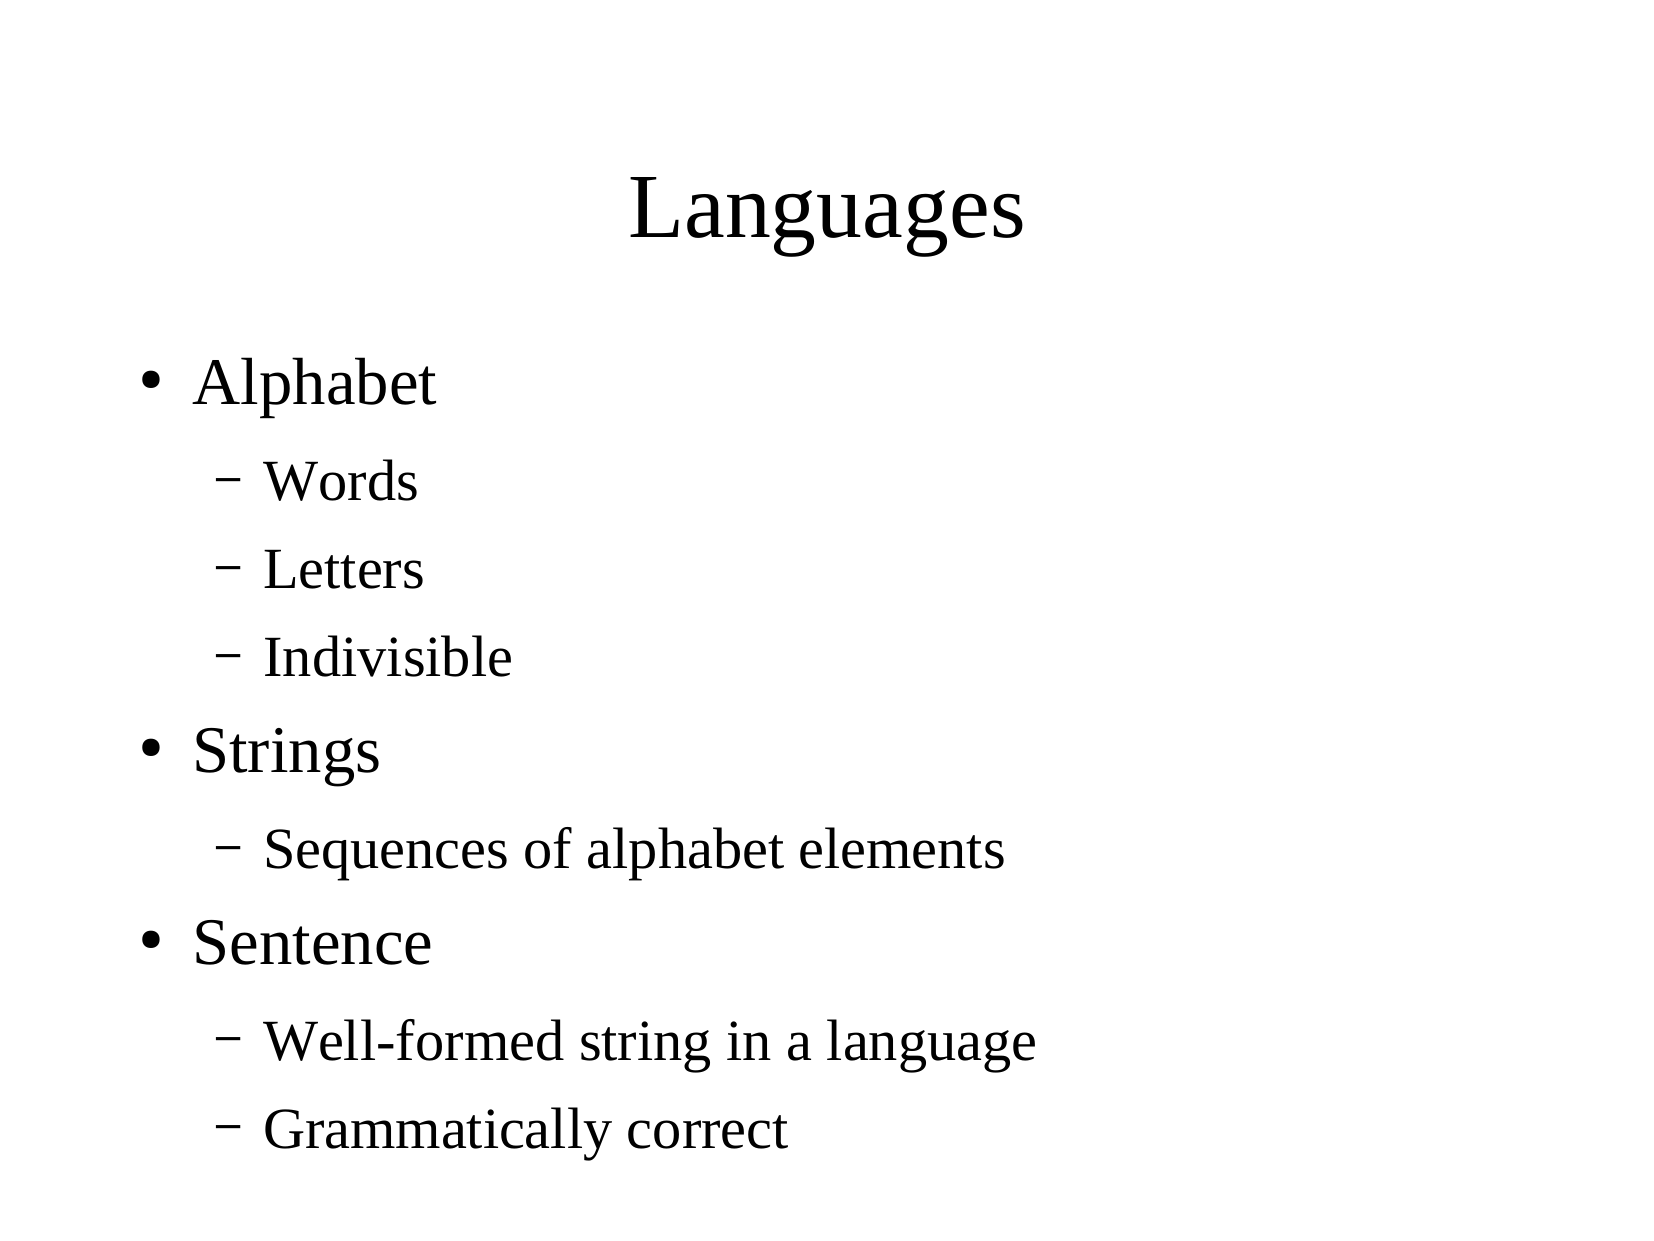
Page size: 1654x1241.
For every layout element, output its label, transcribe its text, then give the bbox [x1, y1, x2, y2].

title Languages [121, 102, 1534, 311]
list Alphabet Words Letters Indivisible Strings Sequences of alphabet elements Sentence Well-formed string in a language Grammatically correct [121, 344, 1534, 1167]
